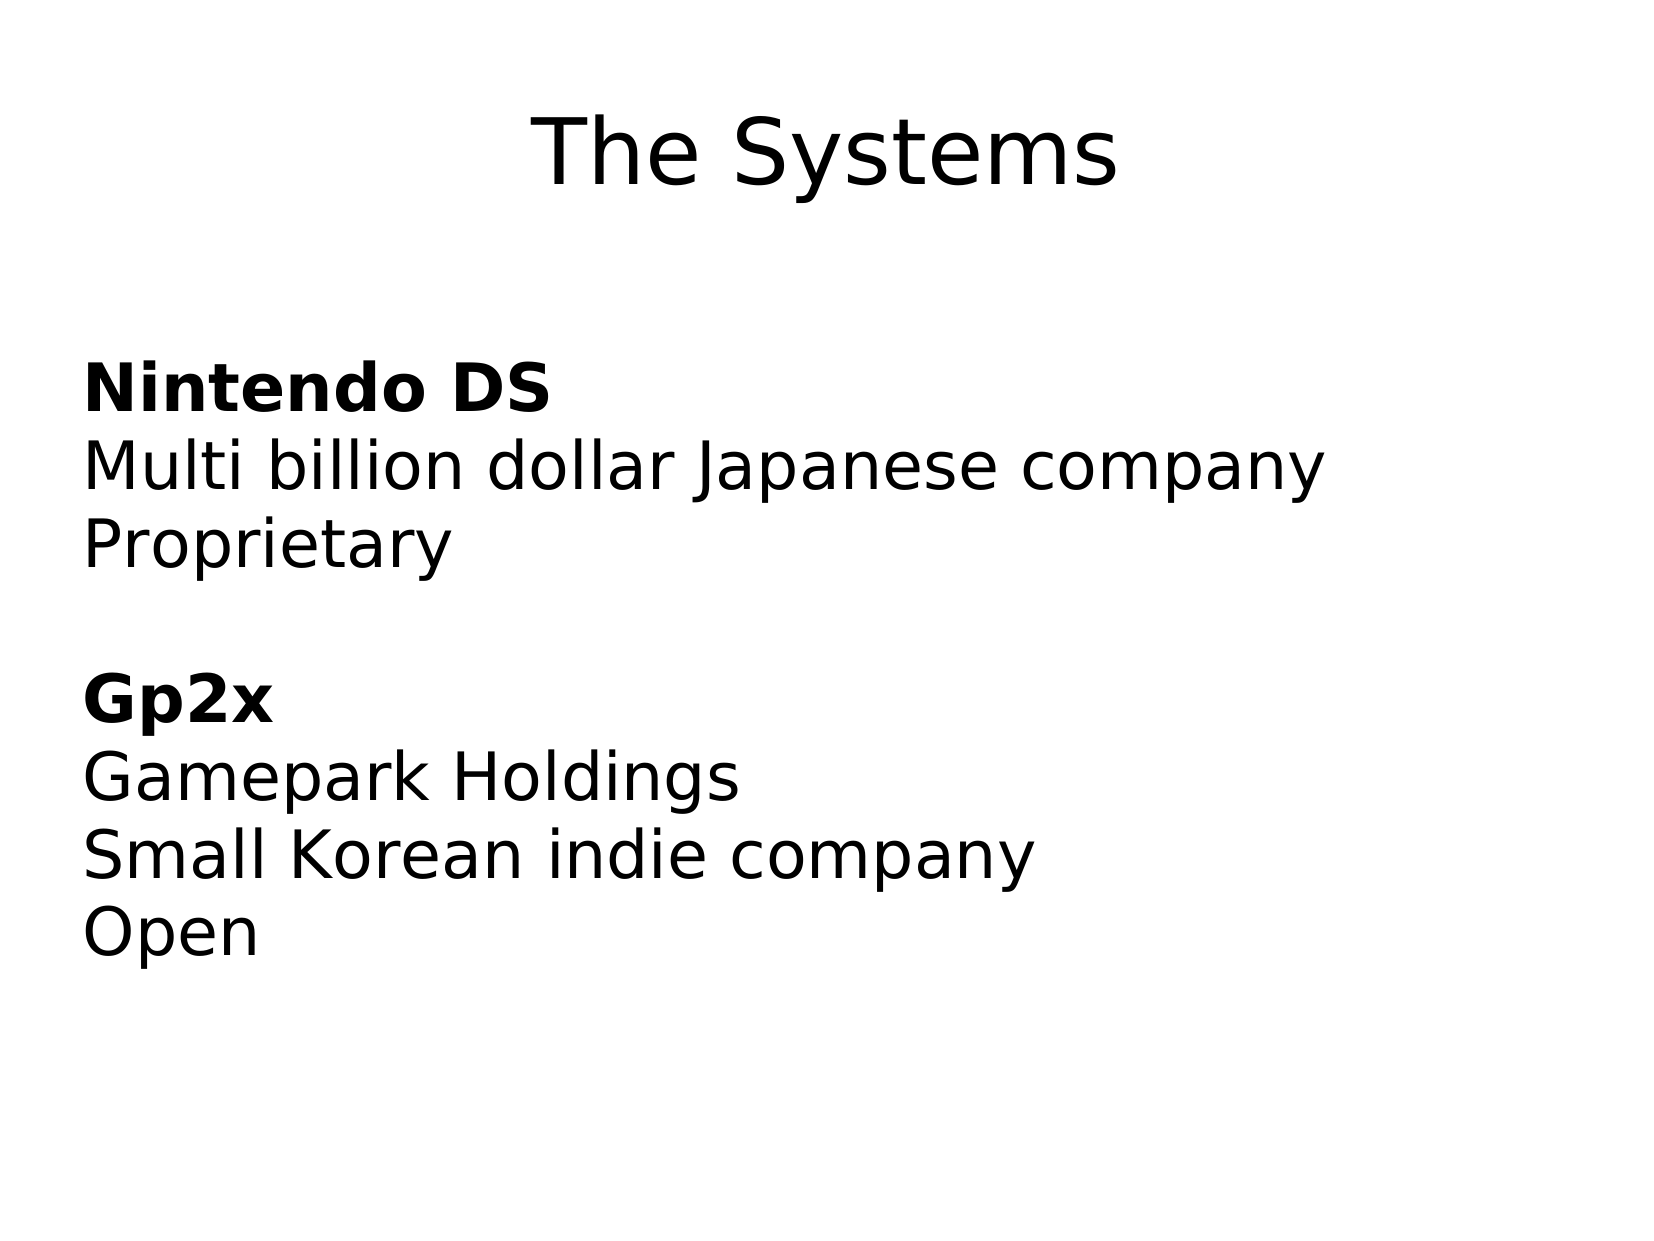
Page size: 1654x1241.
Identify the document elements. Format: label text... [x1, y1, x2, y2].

title The Systems [82, 56, 1571, 250]
subtitle Nintendo DS Multi billion dollar Japanese company Proprietary Gp2x Gamepark Holdings Small Korean indie company Open [82, 297, 1571, 1102]
